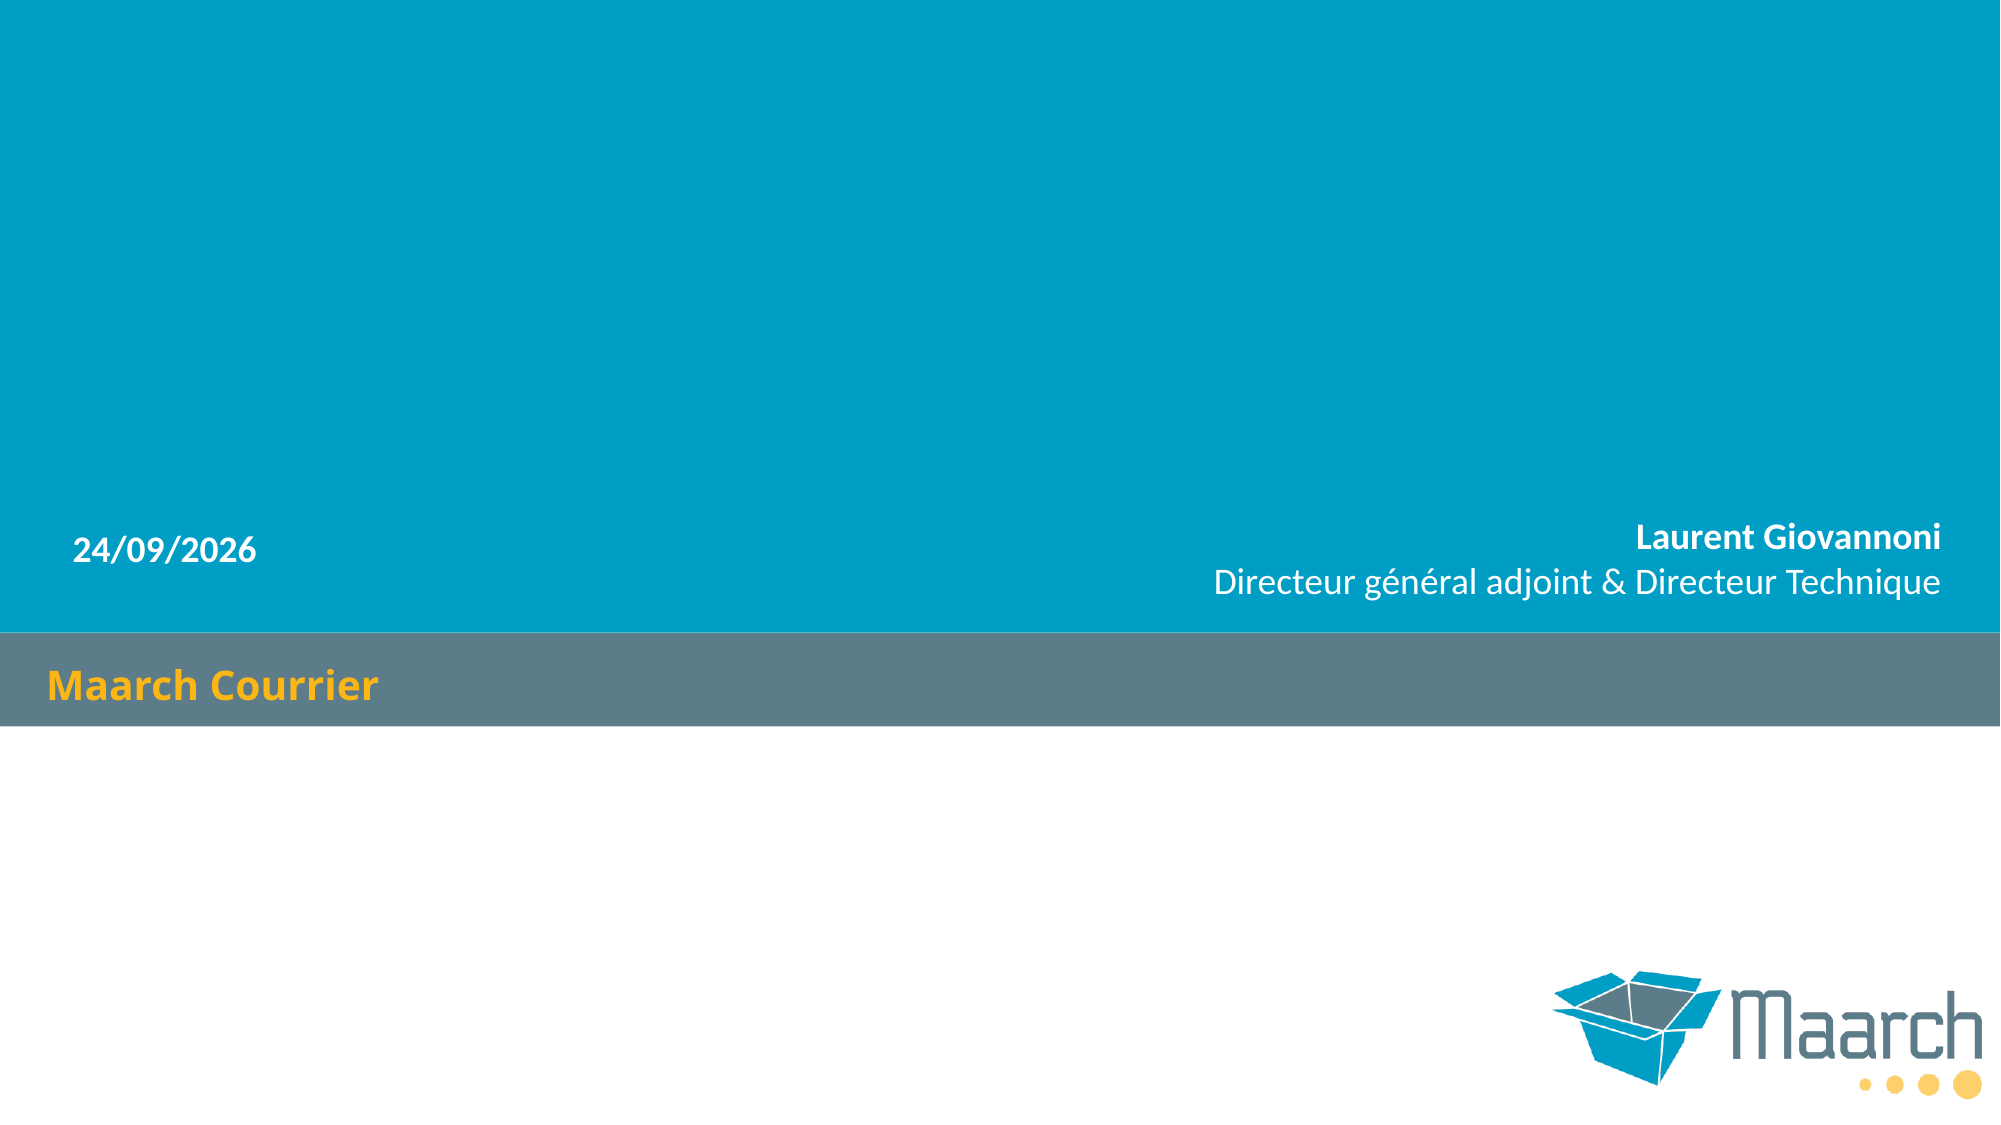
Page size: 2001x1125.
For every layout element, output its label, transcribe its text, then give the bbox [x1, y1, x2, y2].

picture [1529, 948, 2001, 1121]
text_box Laurent Giovannoni Directeur général adjoint & Directeur Technique [1110, 504, 1957, 610]
text_box 23/01/2019 [57, 526, 367, 612]
list Maarch Courrier [31, 649, 1390, 721]
